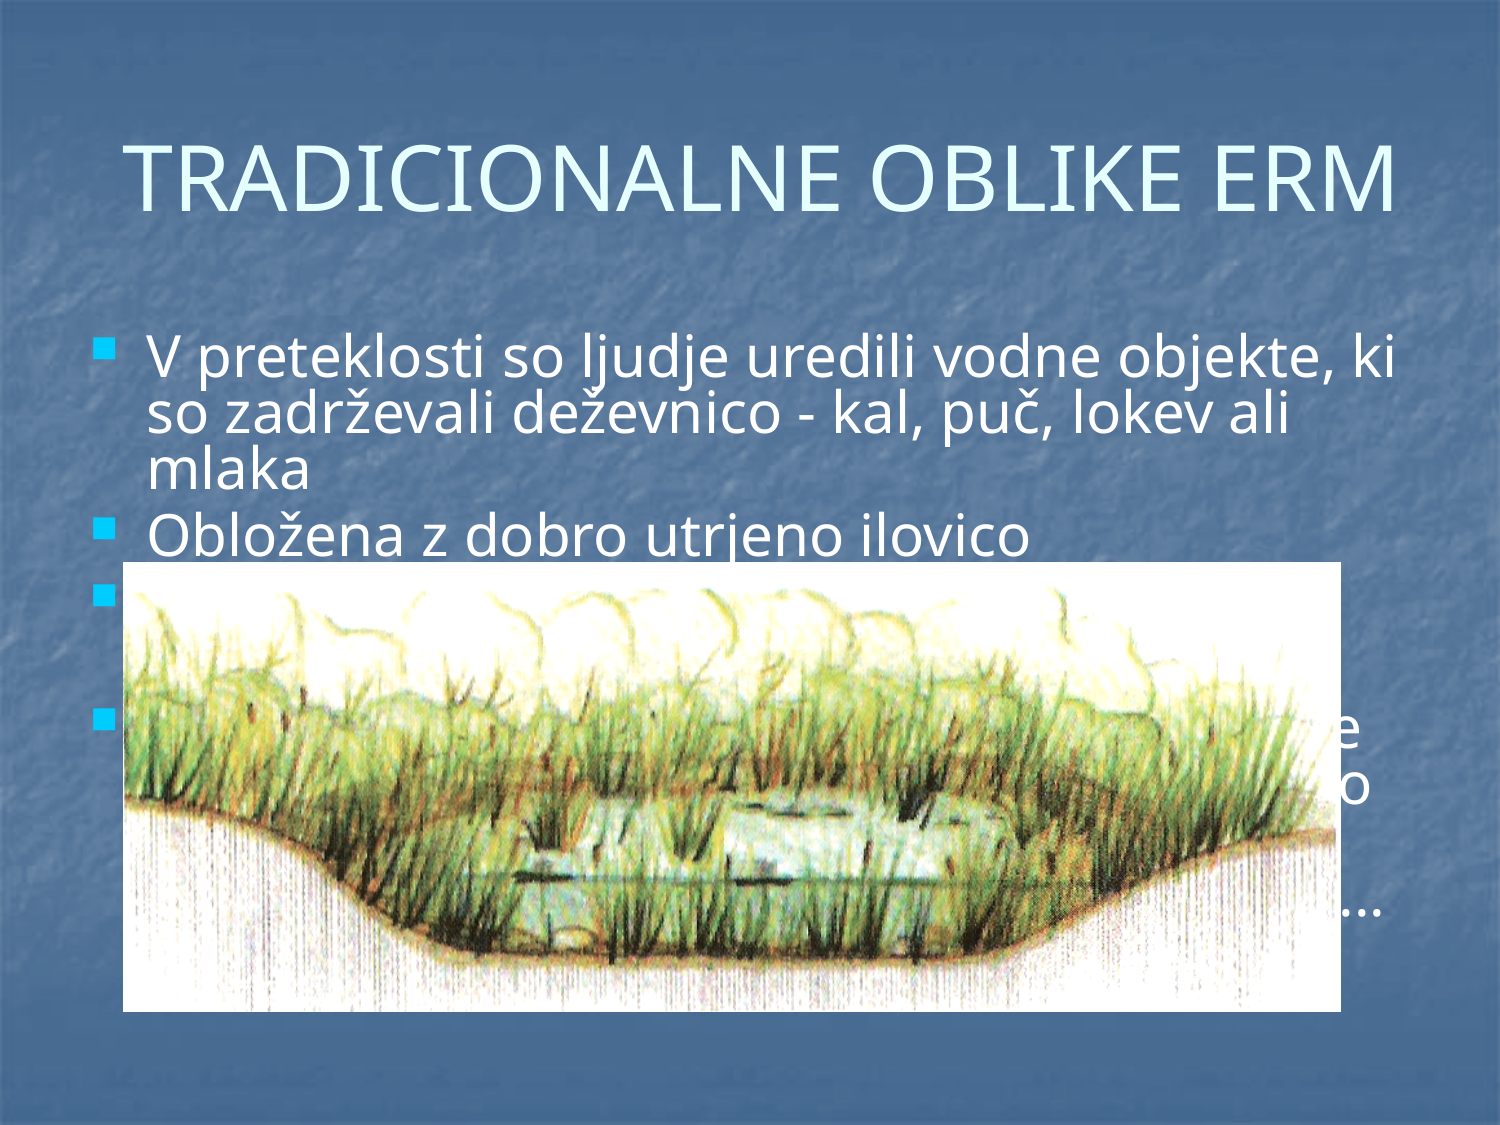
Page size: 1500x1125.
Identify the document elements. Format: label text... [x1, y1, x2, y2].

picture [0, 0, 1500, 1125]
list V preteklosti so ljudje uredili vodne objekte, ki so zadrževali deževnico - kal, puč, lokev ali mlaka Obložena z dobro utrjeno ilovico Kali so upravljale čistilno funkcijo - prisotne rastline in glinena podlaga Kali in mlake zadržujejo meteorne in izcedne vode, omogočajo usedanje sedimenta, čistijo vodo in pomenijo zalogo vode, so bivališča redkih in ogroženih živali, mrestišča dvoživk... [75, 324, 1425, 1000]
title TRADICIONALNE OBLIKE ERM [75, 62, 1425, 288]
